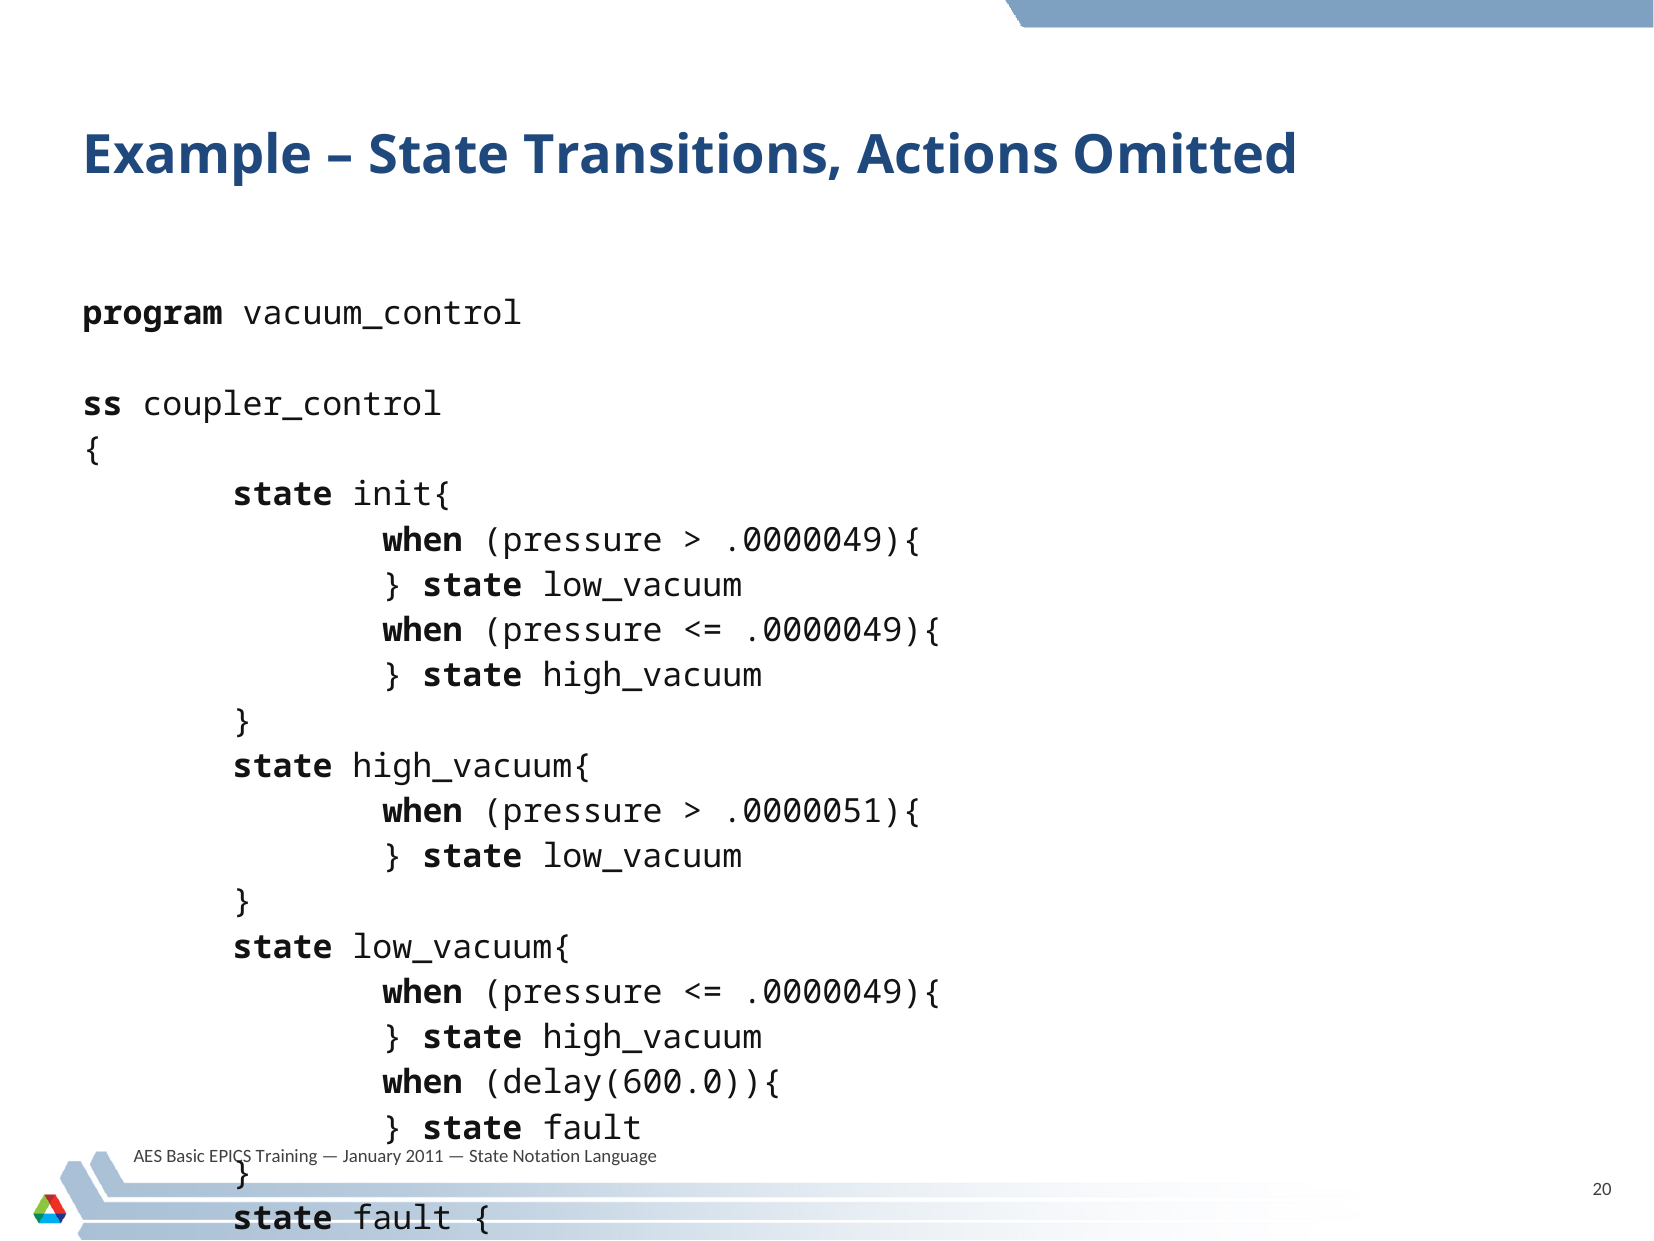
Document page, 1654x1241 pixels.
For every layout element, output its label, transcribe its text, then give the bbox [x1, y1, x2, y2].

list program vacuum_control ss coupler_control { state init{ when (pressure > .0000049){ } state low_vacuum when (pressure <= .0000049){ } state high_vacuum } state high_vacuum{ when (pressure > .0000051){ } state low_vacuum } state low_vacuum{ when (pressure <= .0000049){ } state high_vacuum when (delay(600.0)){ } state fault } state fault { } } [82, 289, 1571, 1160]
picture [0, 1143, 1654, 1240]
picture [0, 0, 1654, 29]
title Example – State Transitions, Actions Omitted [82, 49, 1571, 257]
